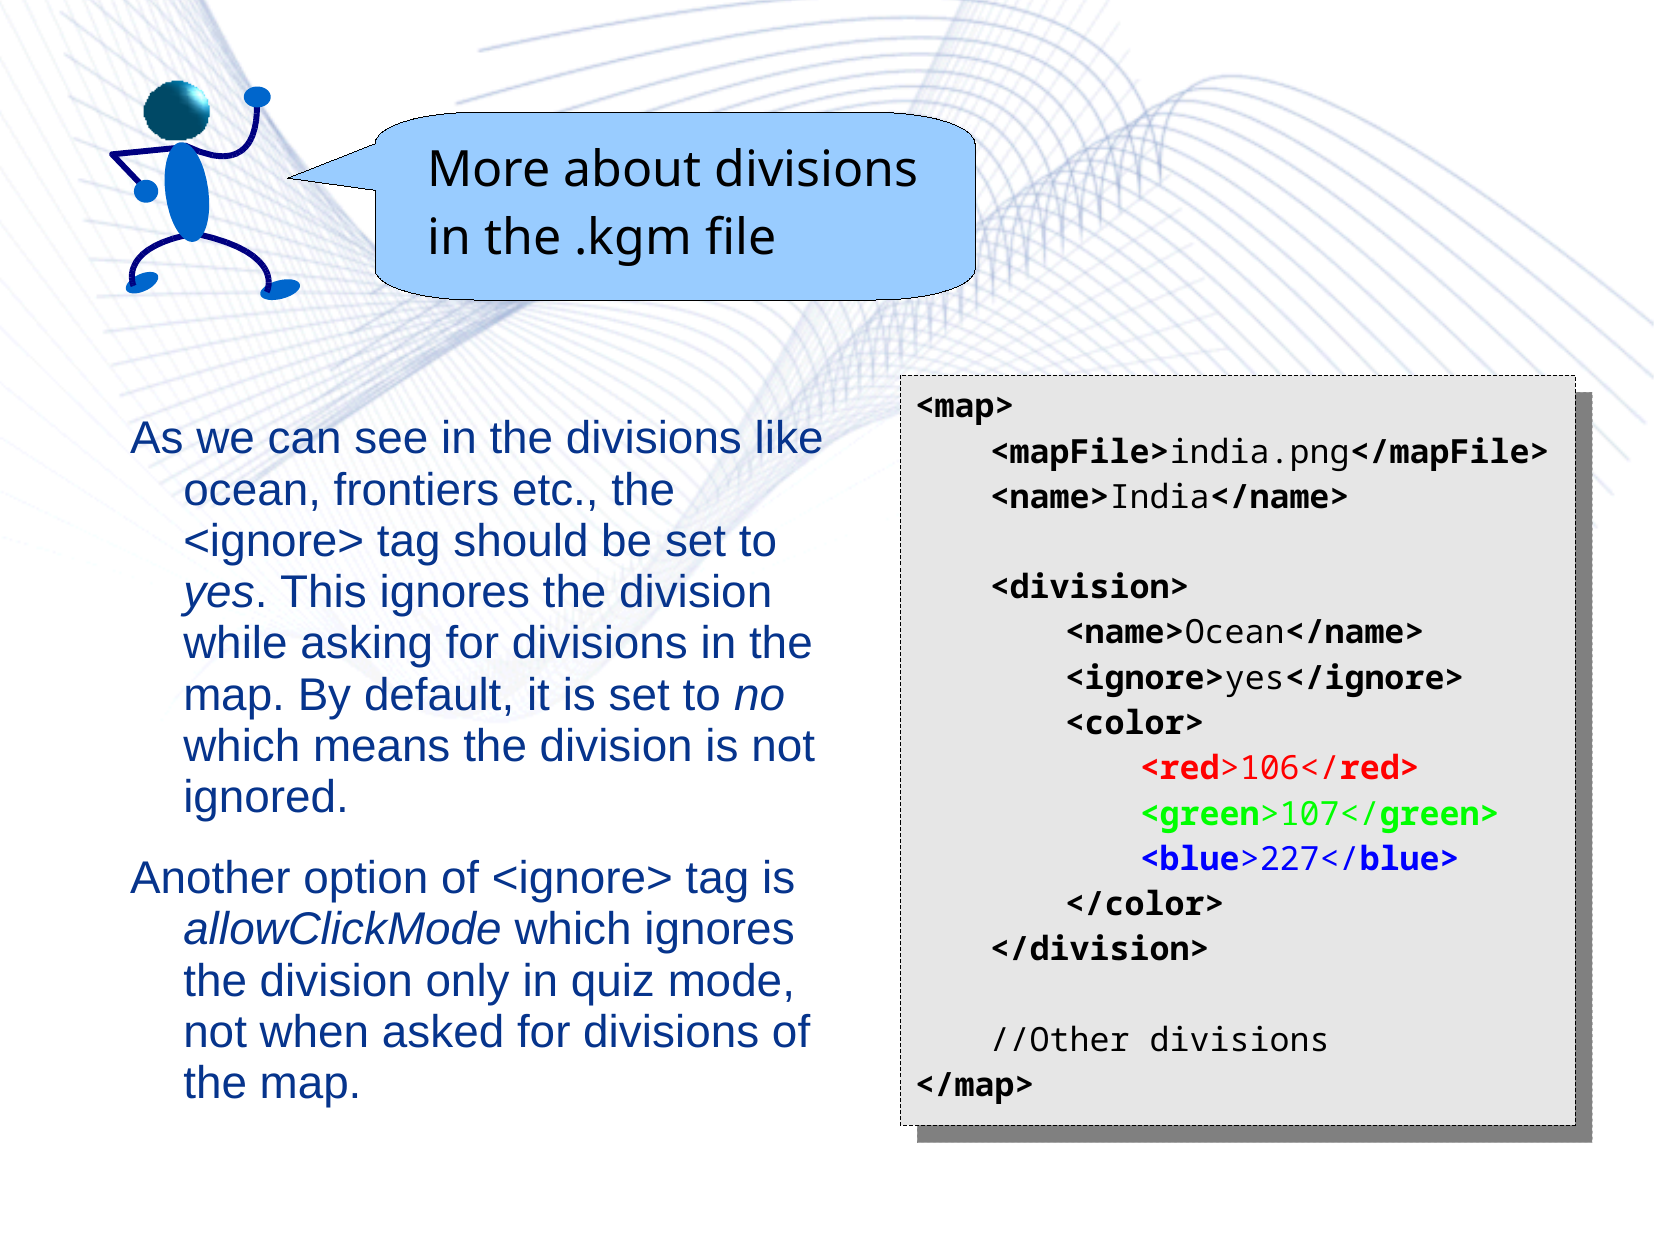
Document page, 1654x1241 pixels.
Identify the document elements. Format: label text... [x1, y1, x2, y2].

text_box <map> <mapFile>india.png</mapFile> <name>India</name> <division> <name>Ocean</name> <ignore>yes</ignore> <color> <red>106</red> <green>107</green> <blue>227</blue> </color> </division> //Other divisions </map> [900, 375, 1576, 1126]
text_box [301, 112, 969, 301]
text_box More about divisions in the .kgm file [412, 125, 976, 280]
list As we can see in the divisions like ocean, frontiers etc., the <ignore> tag should be set to yes. This ignores the division while asking for divisions in the map. By default, it is set to no which means the division is not ignored. Another option of <ignore> tag is allowClickMode which ignores the division only in quiz mode, not when asked for divisions of the map. [112, 412, 826, 1199]
picture [0, 0, 1654, 1241]
